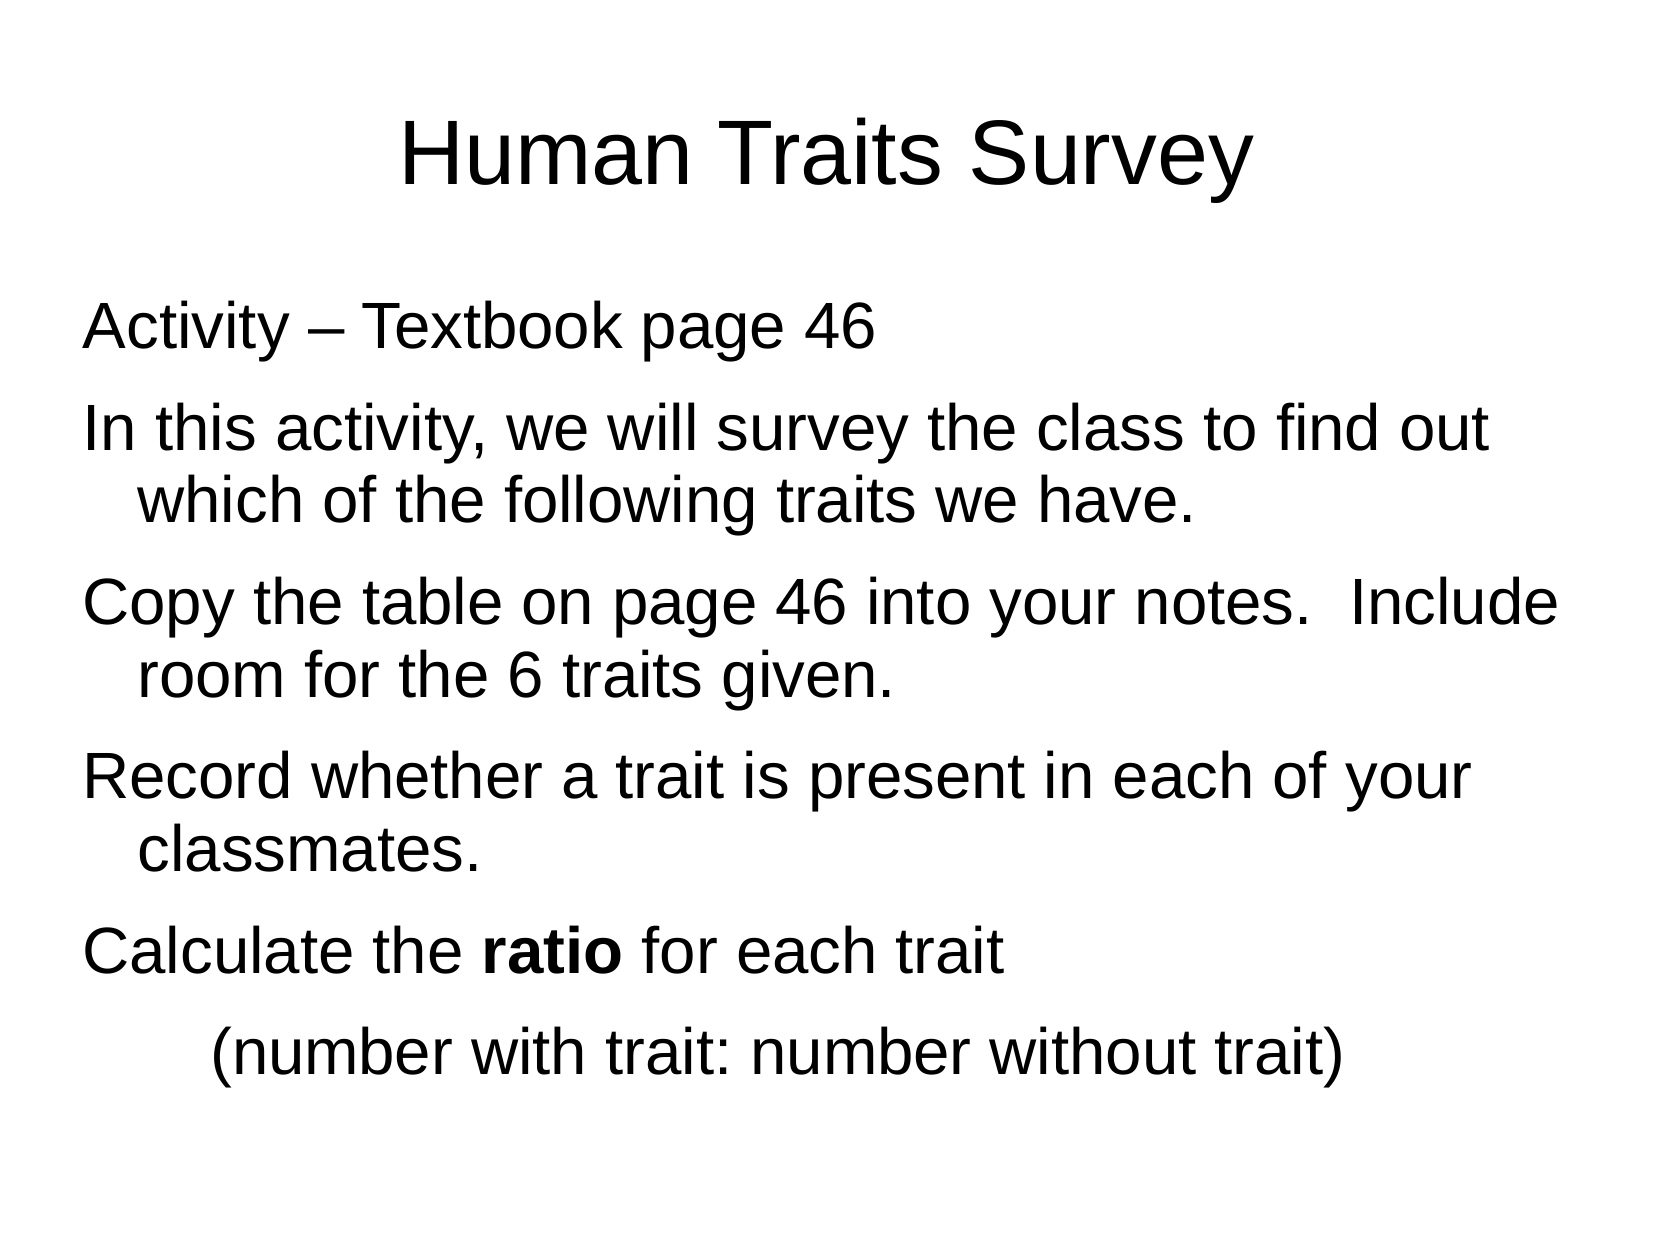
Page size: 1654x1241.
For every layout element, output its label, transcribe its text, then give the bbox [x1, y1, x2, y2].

list Activity – Textbook page 46 In this activity, we will survey the class to find out which of the following traits we have. Copy the table on page 46 into your notes. Include room for the 6 traits given. Record whether a trait is present in each of your classmates. Calculate the ratio for each trait (number with trait: number without trait) [82, 289, 1571, 1094]
title Human Traits Survey [82, 49, 1571, 257]
